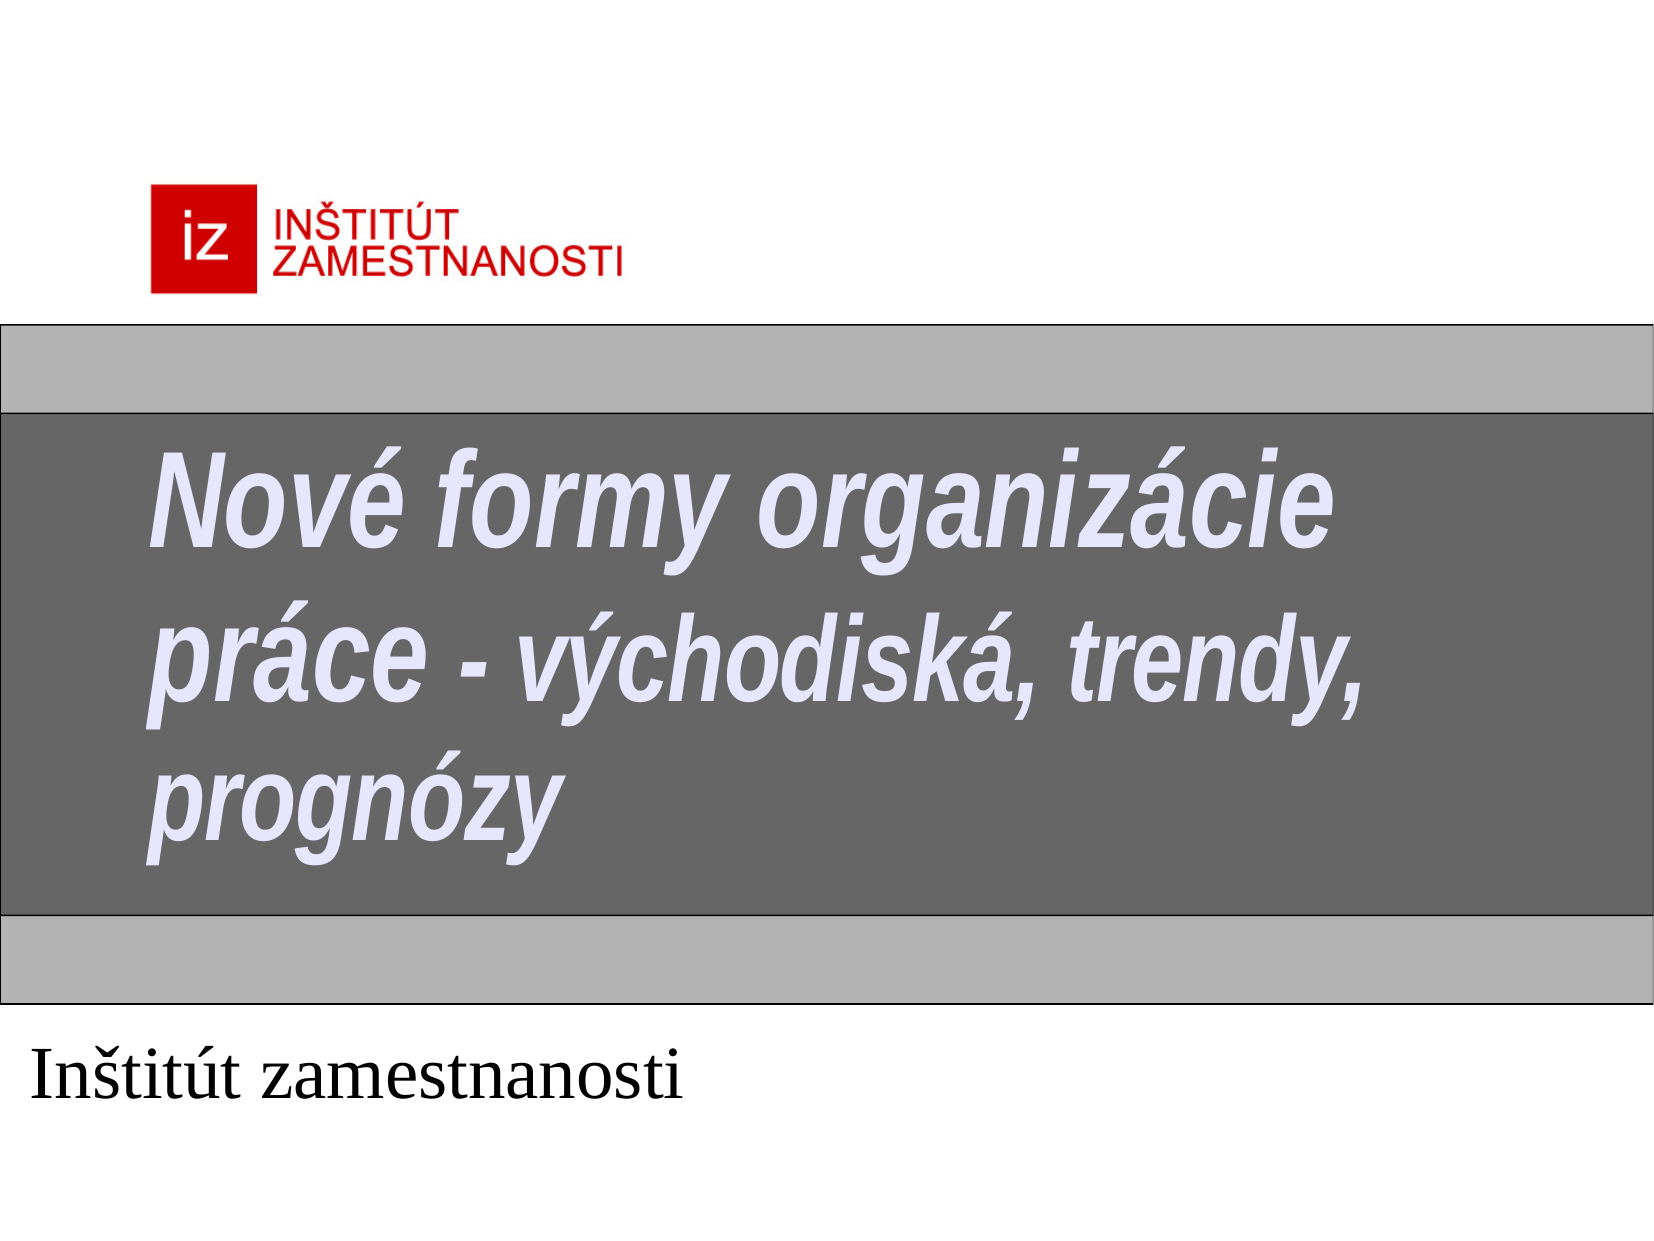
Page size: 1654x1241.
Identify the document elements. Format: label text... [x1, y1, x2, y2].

title Inštitút zamestnanosti [29, 1033, 1441, 1225]
text_box [0, 324, 1654, 1004]
chart [146, 441, 1556, 869]
picture [92, 89, 680, 324]
